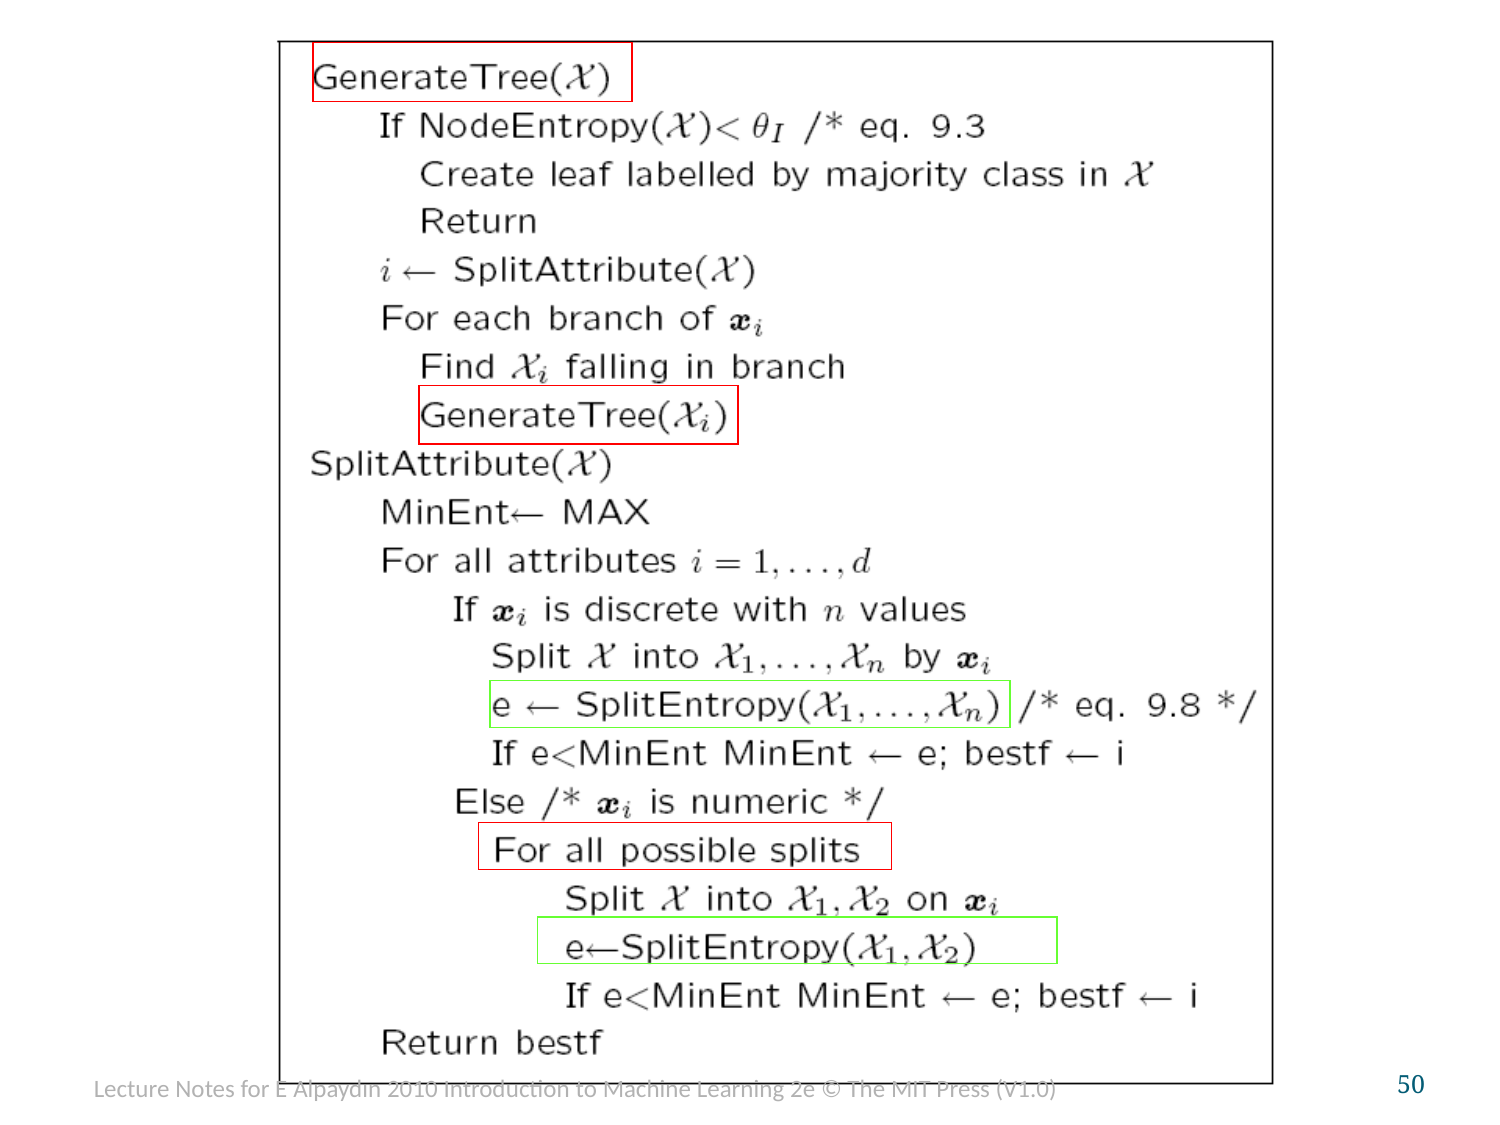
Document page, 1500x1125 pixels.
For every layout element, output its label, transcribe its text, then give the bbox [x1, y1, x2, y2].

slide_number <number> [1299, 1042, 1425, 1103]
footer Lecture Notes for E Alpaydın 2010 Introduction to Machine Learning 2e © The MIT Press (V1.0) [93, 1042, 1254, 1103]
picture [265, 30, 1283, 1094]
